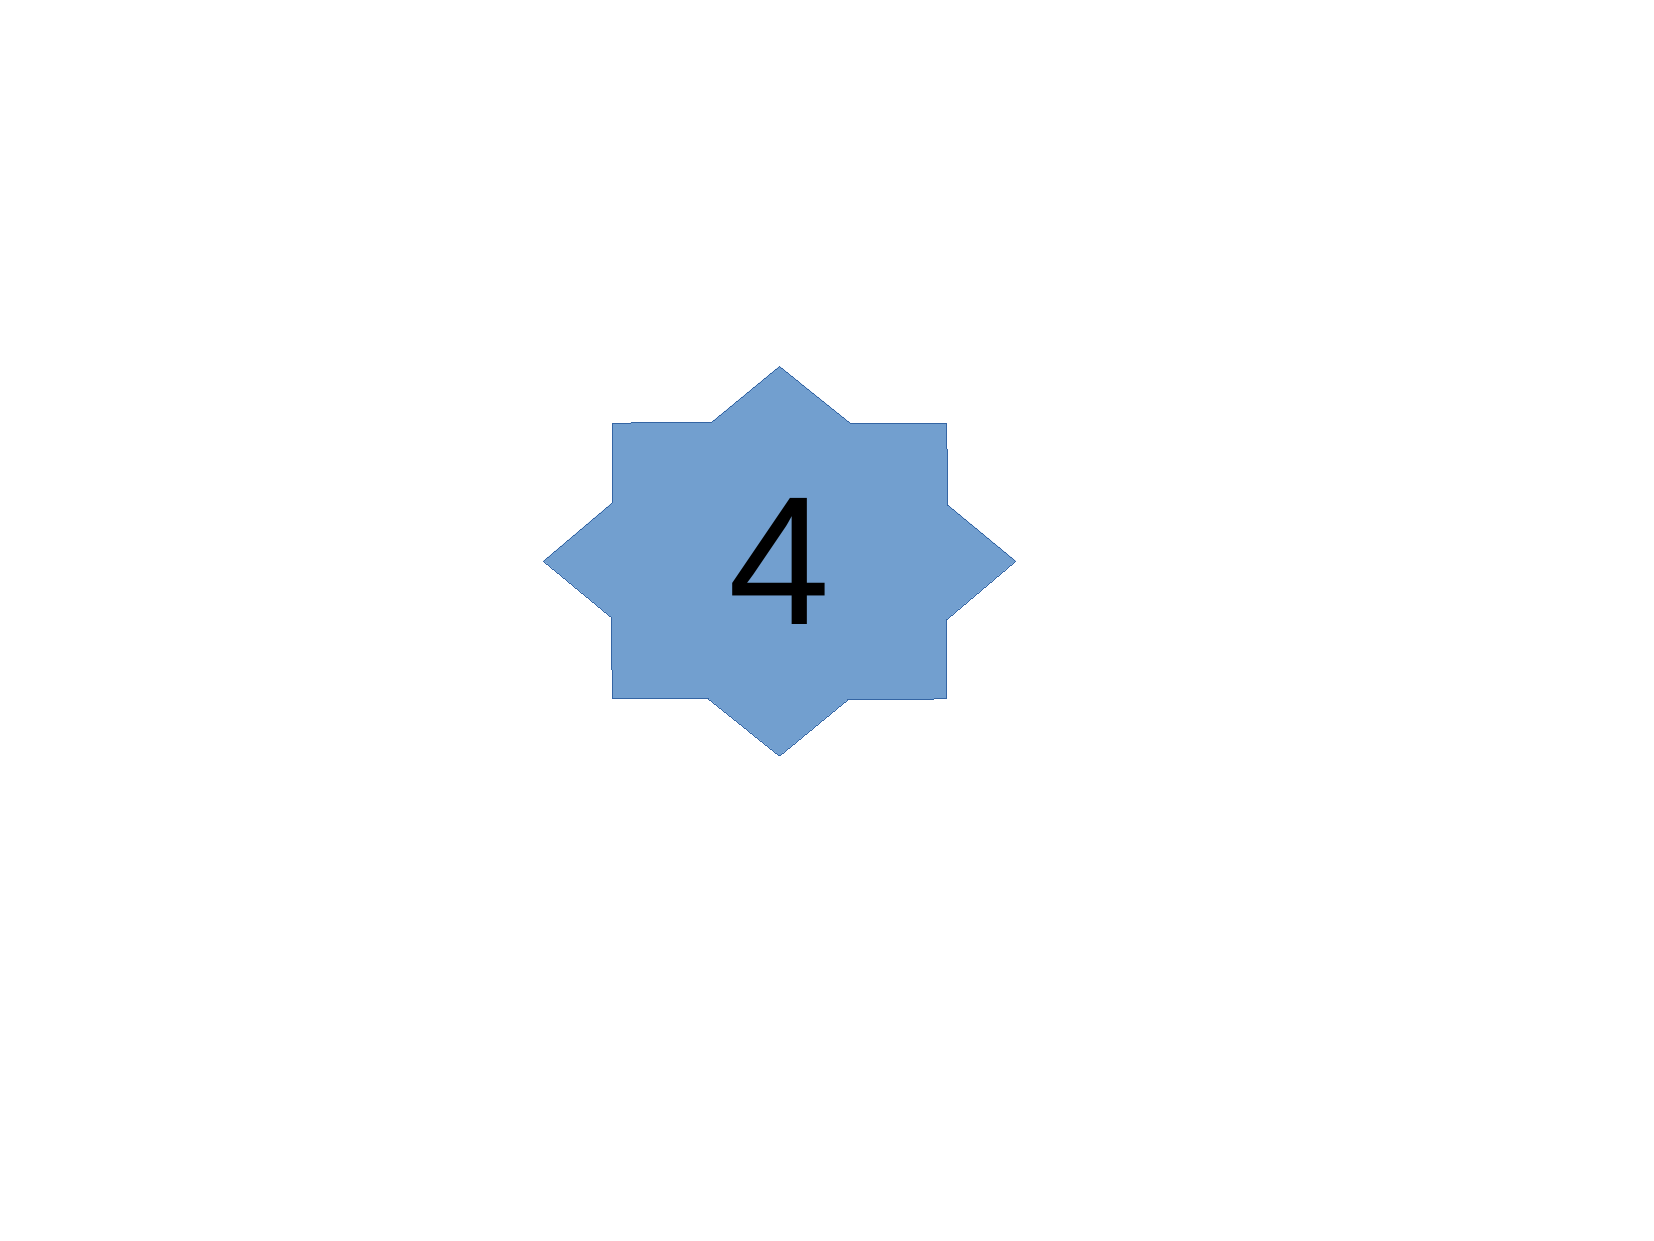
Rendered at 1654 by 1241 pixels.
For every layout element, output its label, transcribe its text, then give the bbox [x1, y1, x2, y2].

text_box 4 [543, 366, 1016, 756]
